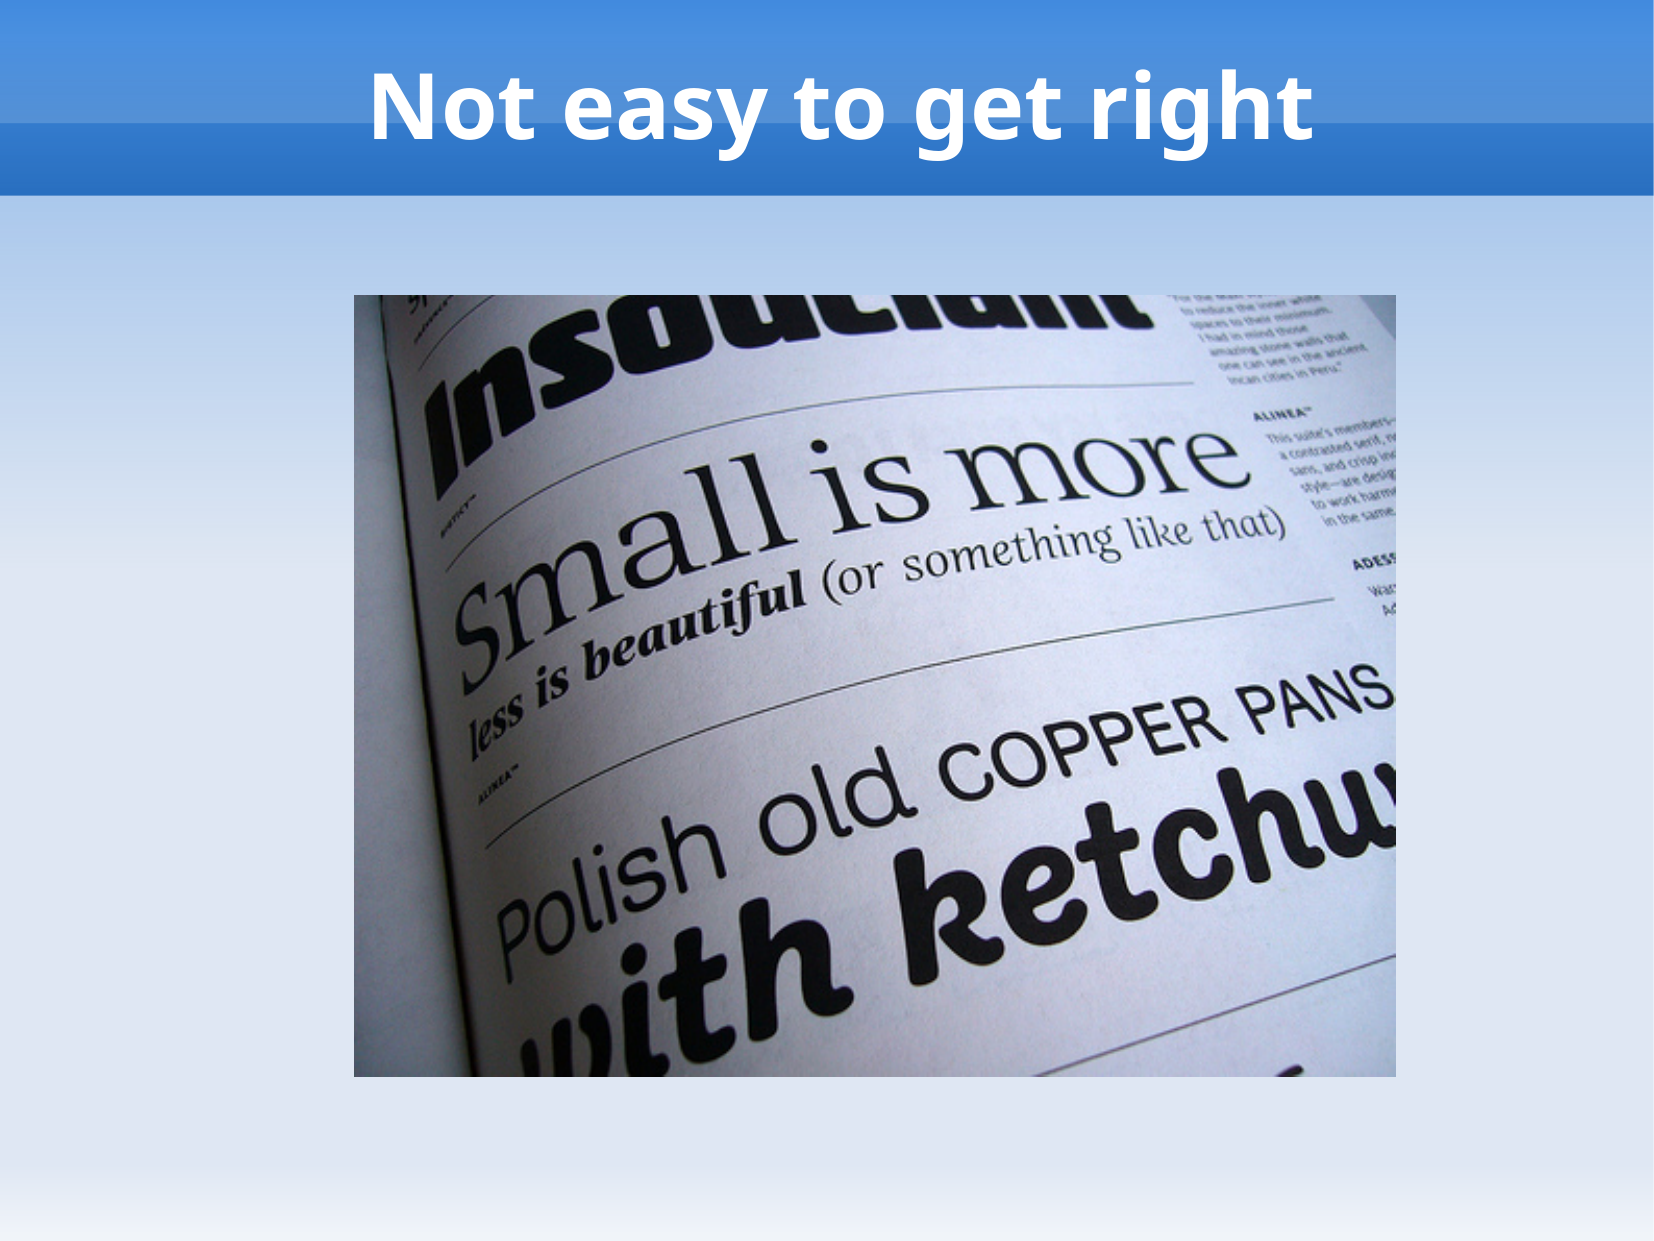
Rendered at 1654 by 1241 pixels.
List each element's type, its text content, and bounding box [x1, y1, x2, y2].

picture [0, 0, 1654, 1241]
title Not easy to get right [59, 29, 1625, 178]
